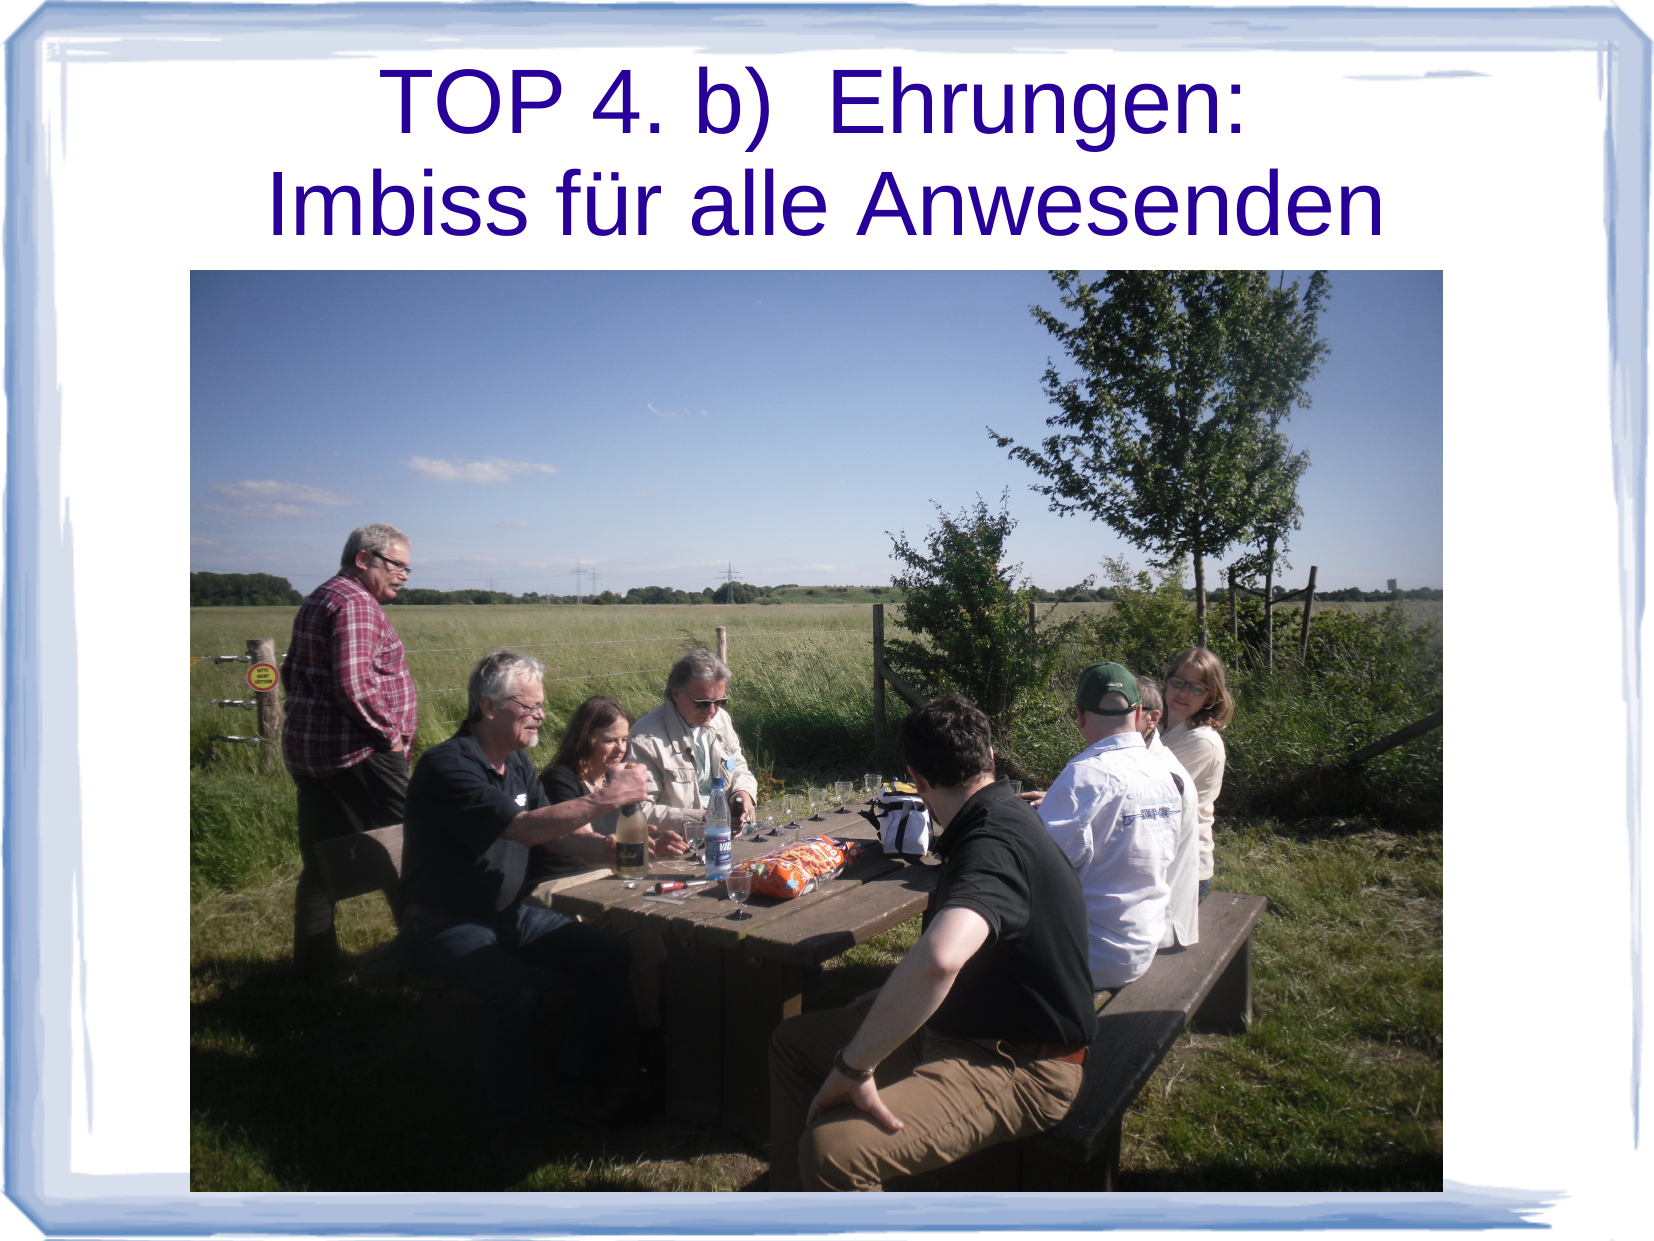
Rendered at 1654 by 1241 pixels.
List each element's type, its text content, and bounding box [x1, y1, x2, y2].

title TOP 4. b) Ehrungen: Imbiss für alle Anwesenden [82, 49, 1571, 257]
picture [0, 0, 1654, 1241]
